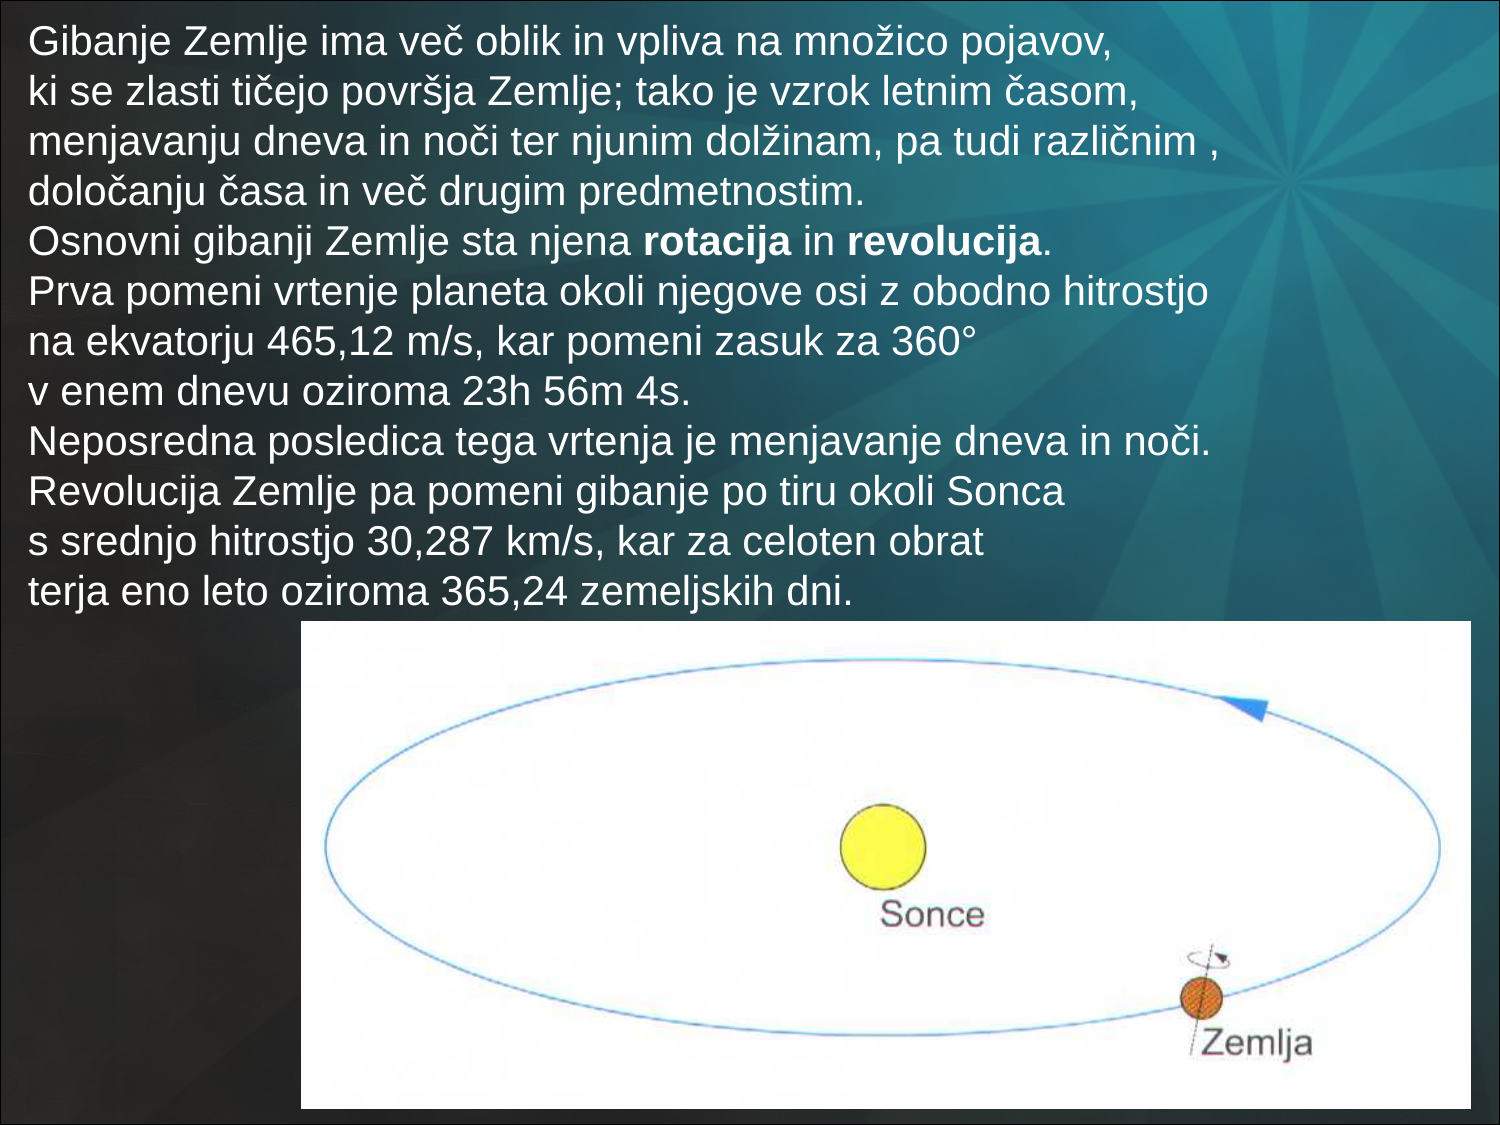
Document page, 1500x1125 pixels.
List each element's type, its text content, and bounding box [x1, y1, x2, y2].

picture [301, 621, 1471, 1109]
text_box [0, 0, 1500, 1125]
text_box Gibanje Zemlje ima več oblik in vpliva na množico pojavov, ki se zlasti tičejo površja Zemlje; tako je vzrok letnim časom, menjavanju dneva in noči ter njunim dolžinam, pa tudi različnim , določanju časa in več drugim predmetnostim. Osnovni gibanji Zemlje sta njena rotacija in revolucija. Prva pomeni vrtenje planeta okoli njegove osi z obodno hitrostjo na ekvatorju 465,12 m/s, kar pomeni zasuk za 360° v enem dnevu oziroma 23h 56m 4s. Neposredna posledica tega vrtenja je menjavanje dneva in noči. Revolucija Zemlje pa pomeni gibanje po tiru okoli Sonca s srednjo hitrostjo 30,287 km/s, kar za celoten obrat terja eno leto oziroma 365,24 zemeljskih dni. [13, 6, 1247, 622]
